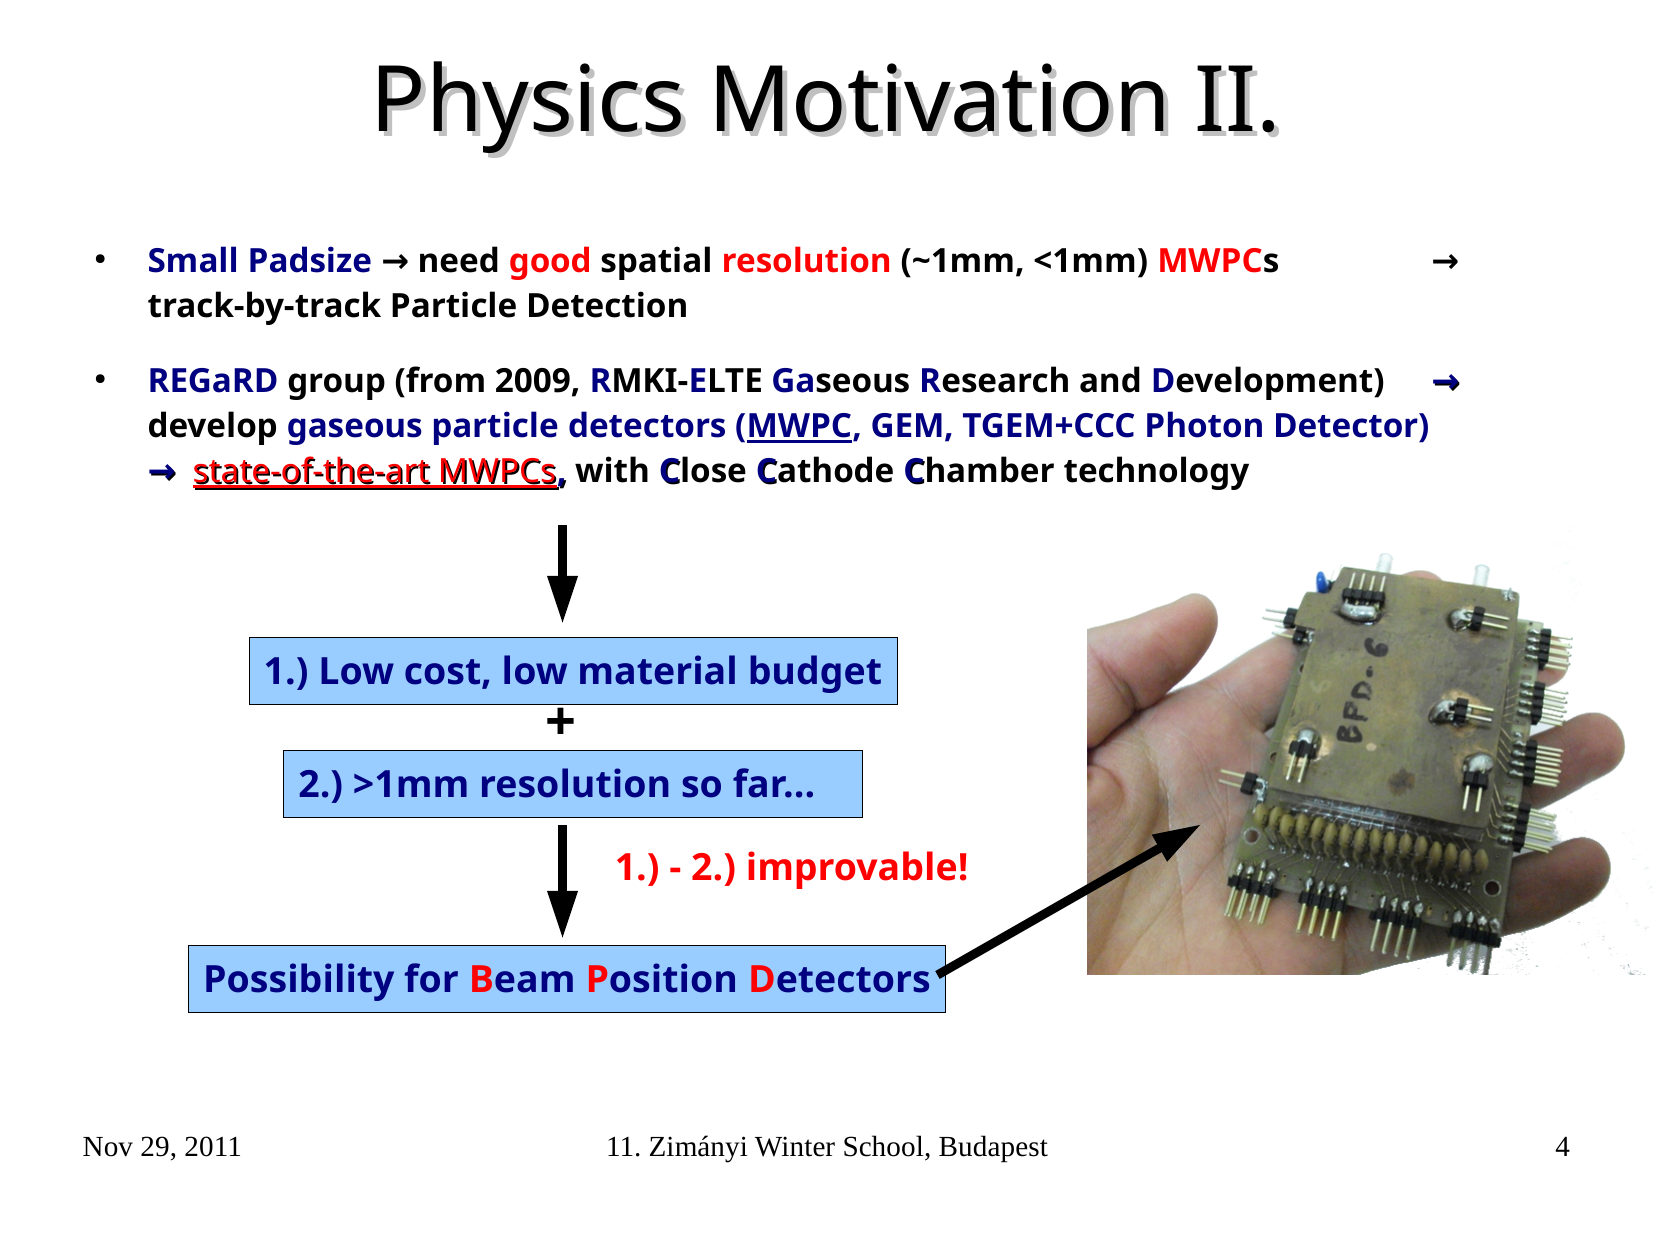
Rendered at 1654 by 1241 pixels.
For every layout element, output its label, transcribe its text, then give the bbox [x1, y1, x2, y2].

title Physics Motivation II. [82, 0, 1571, 193]
text_box Possibility for Beam Position Detectors [196, 945, 938, 1013]
text_box 1.) - 2.) improvable! [600, 832, 1087, 901]
list Small Padsize → need good spatial resolution (~1mm, <1mm) MWPCs → track-by-track Particle Detection REGaRD group (from 2009, RMKI-ELTE Gaseous Research and Development) → develop gaseous particle detectors (MWPC, GEM, TGEM+CCC Photon Detector) → state-of-the-art MWPCs, with Close Cathode Chamber technology [76, 236, 1501, 601]
text_box 1.) Low cost, low material budget [249, 637, 898, 705]
picture [1087, 524, 1653, 976]
text_box 2.) >1mm resolution so far... [283, 750, 863, 818]
text_box + [531, 675, 601, 750]
